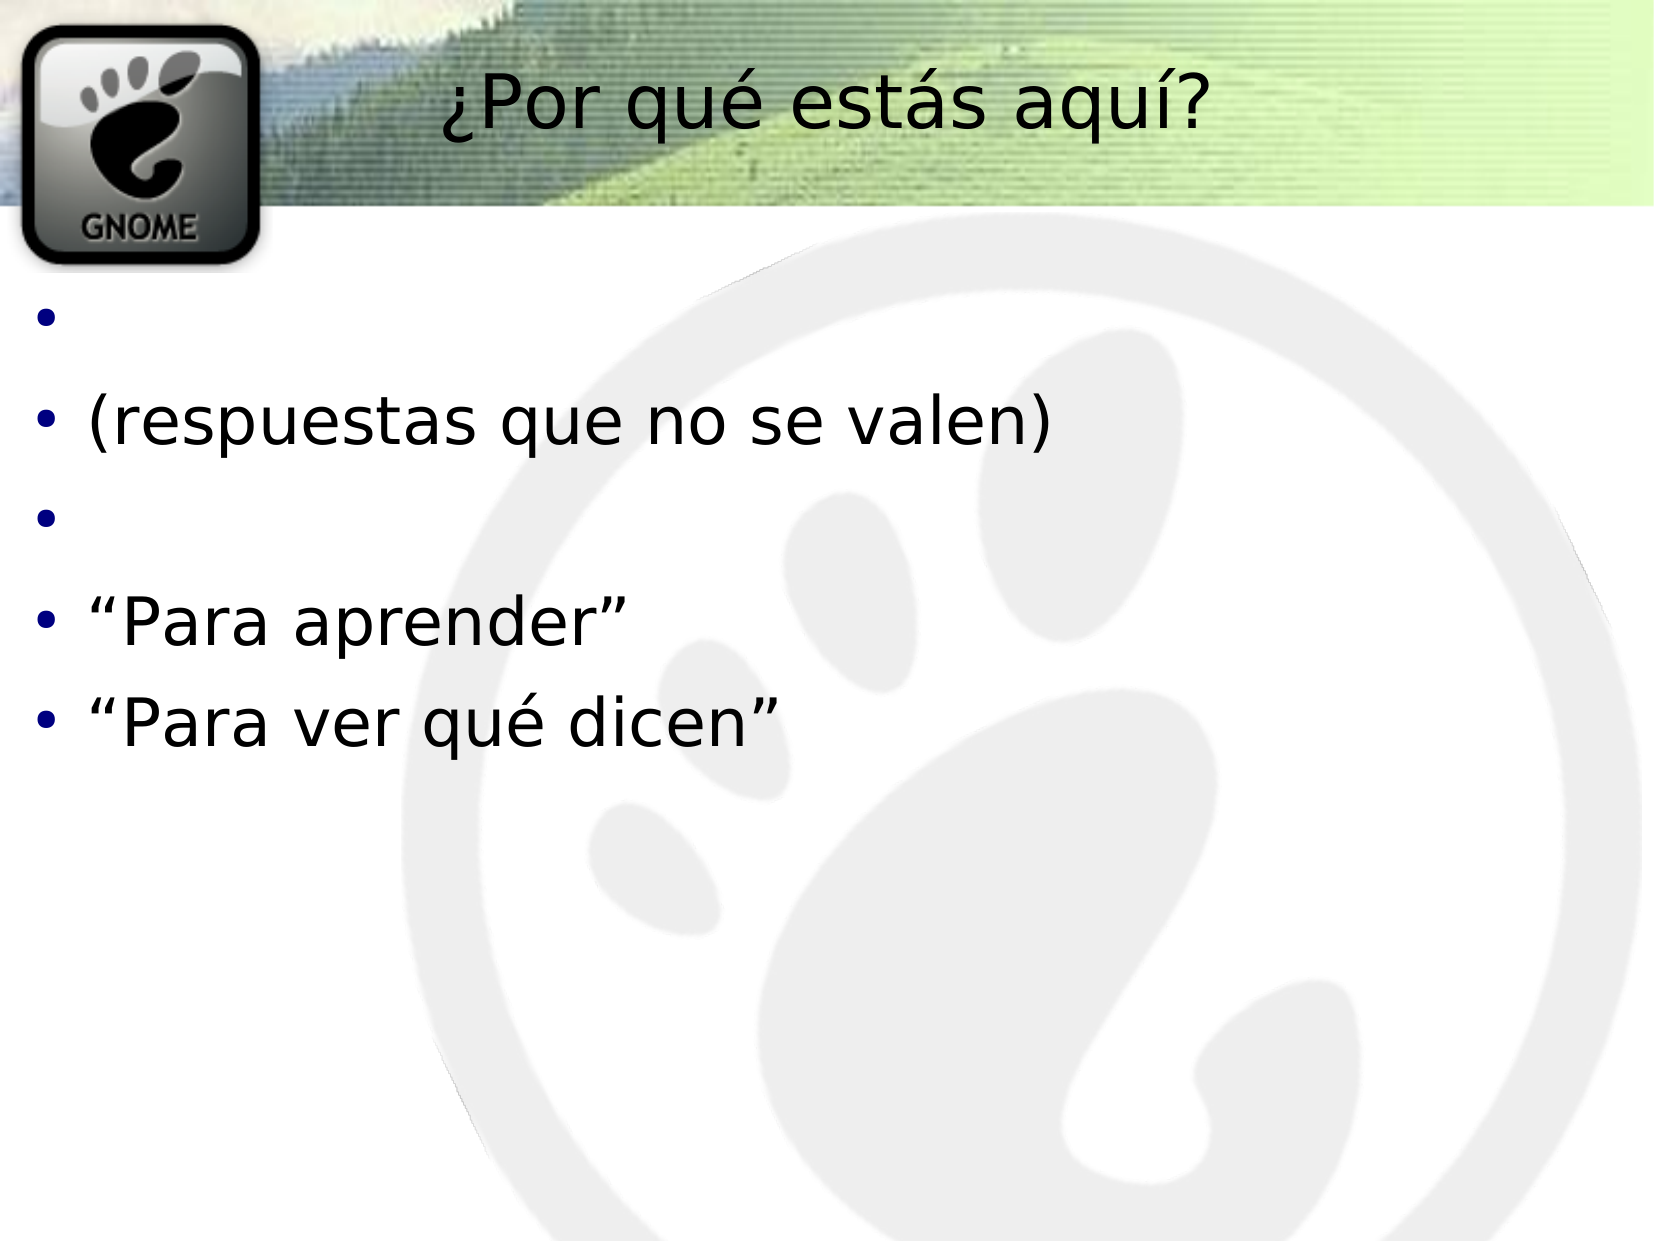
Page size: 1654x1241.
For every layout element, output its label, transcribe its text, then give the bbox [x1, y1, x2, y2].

list (respuestas que no se valen) “Para aprender” “Para ver qué dicen” [0, 280, 1653, 1240]
title ¿Por qué estás aquí? [0, 0, 1653, 207]
picture [0, 0, 1654, 280]
